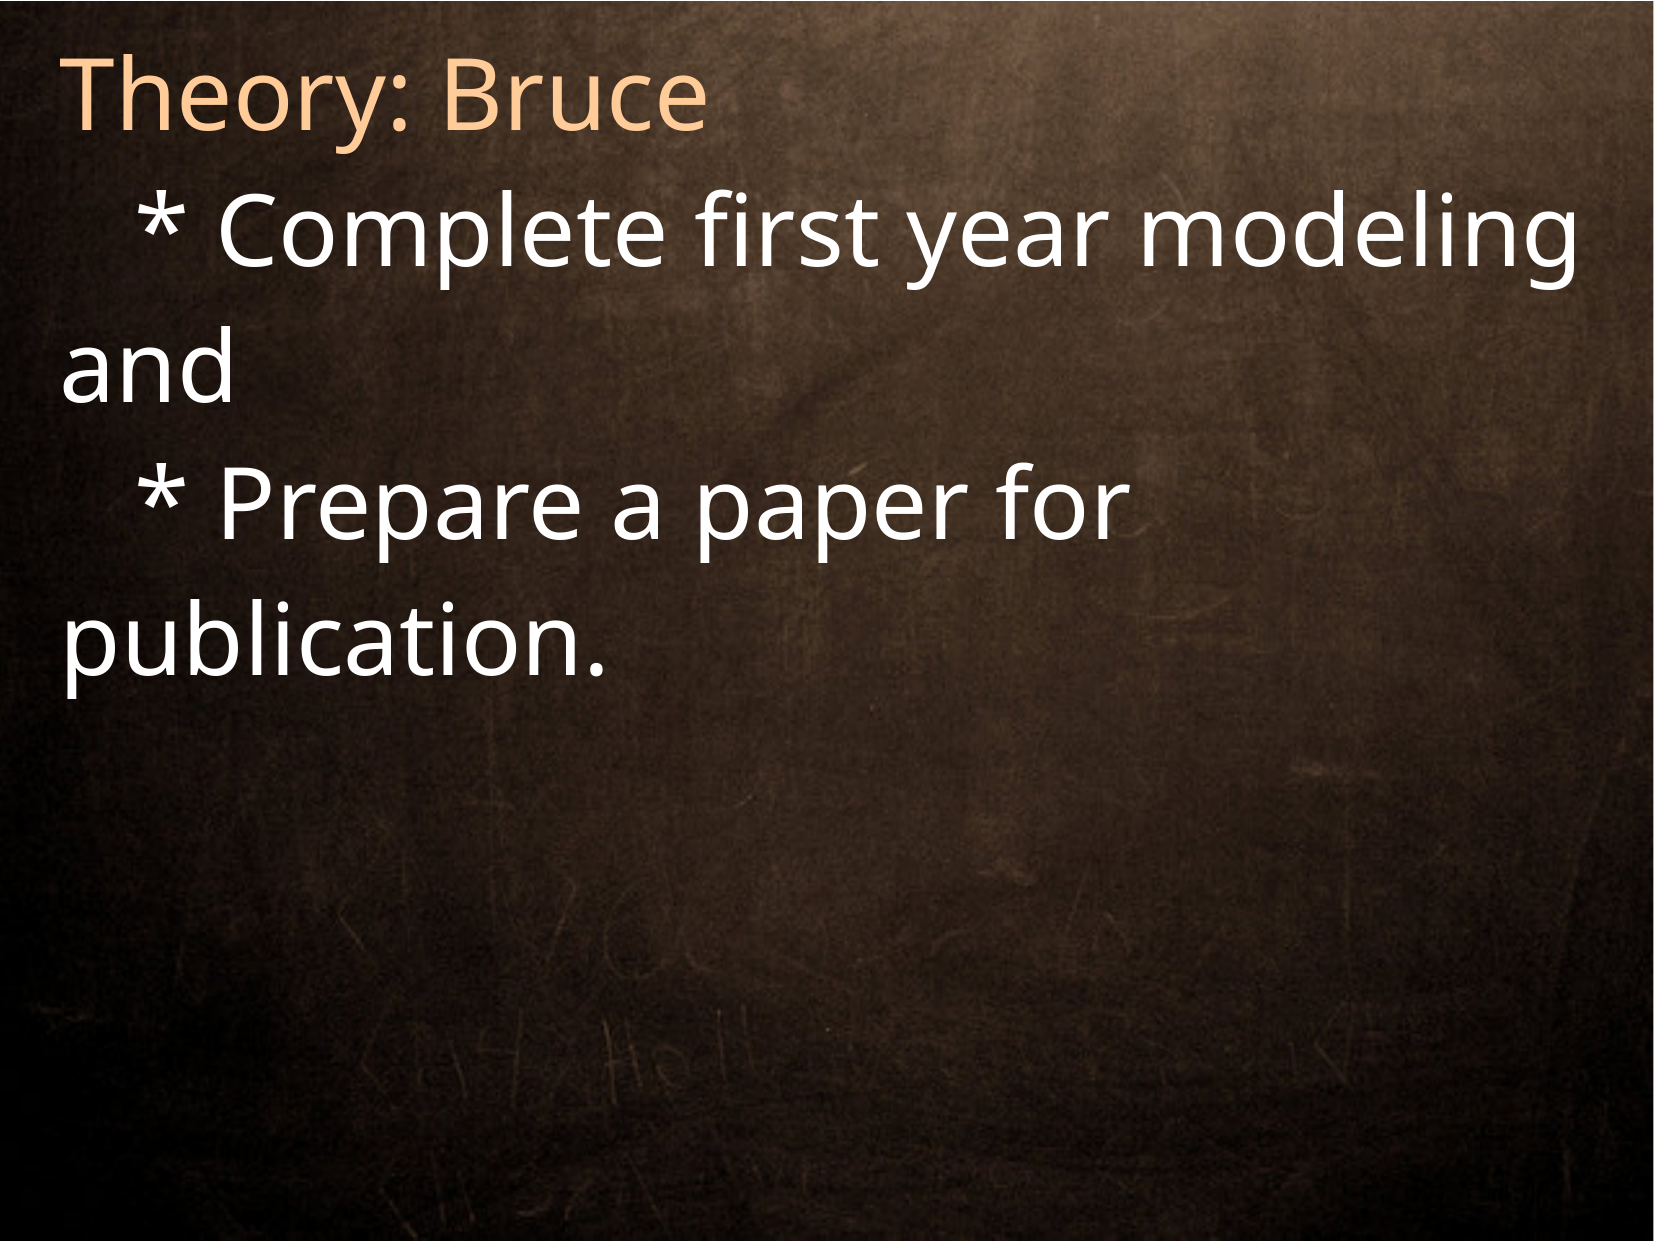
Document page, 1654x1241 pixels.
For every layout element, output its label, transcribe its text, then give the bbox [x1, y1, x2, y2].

picture [0, 1, 1654, 1241]
text_box Theory: Bruce * Complete first year modeling and * Prepare a paper for publication. [45, 16, 1606, 868]
